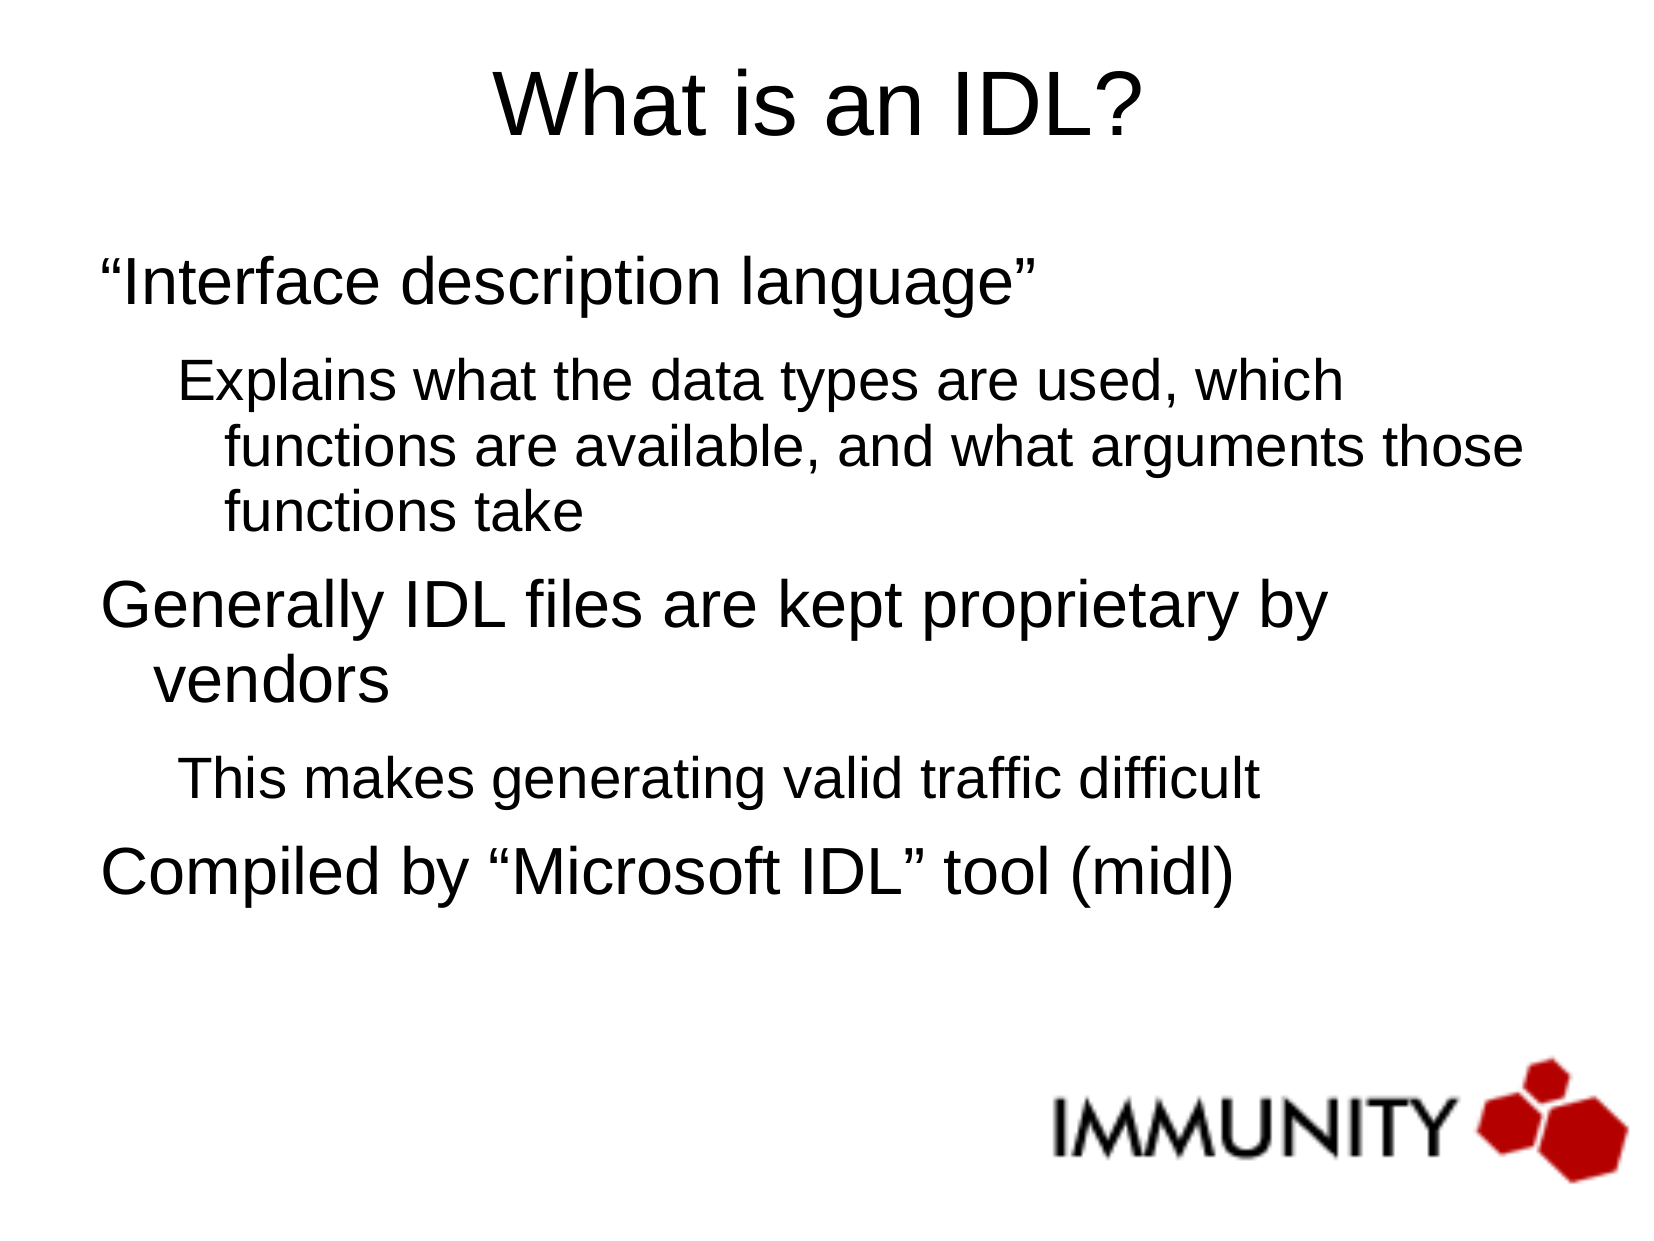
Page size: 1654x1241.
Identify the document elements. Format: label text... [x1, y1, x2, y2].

title What is an IDL? [75, 0, 1564, 208]
picture [1006, 1017, 1654, 1241]
list “Interface description language” Explains what the data types are used, which functions are available, and what arguments those functions take Generally IDL files are kept proprietary by vendors This makes generating valid traffic difficult Compiled by “Microsoft IDL” tool (midl) [82, 243, 1571, 1109]
